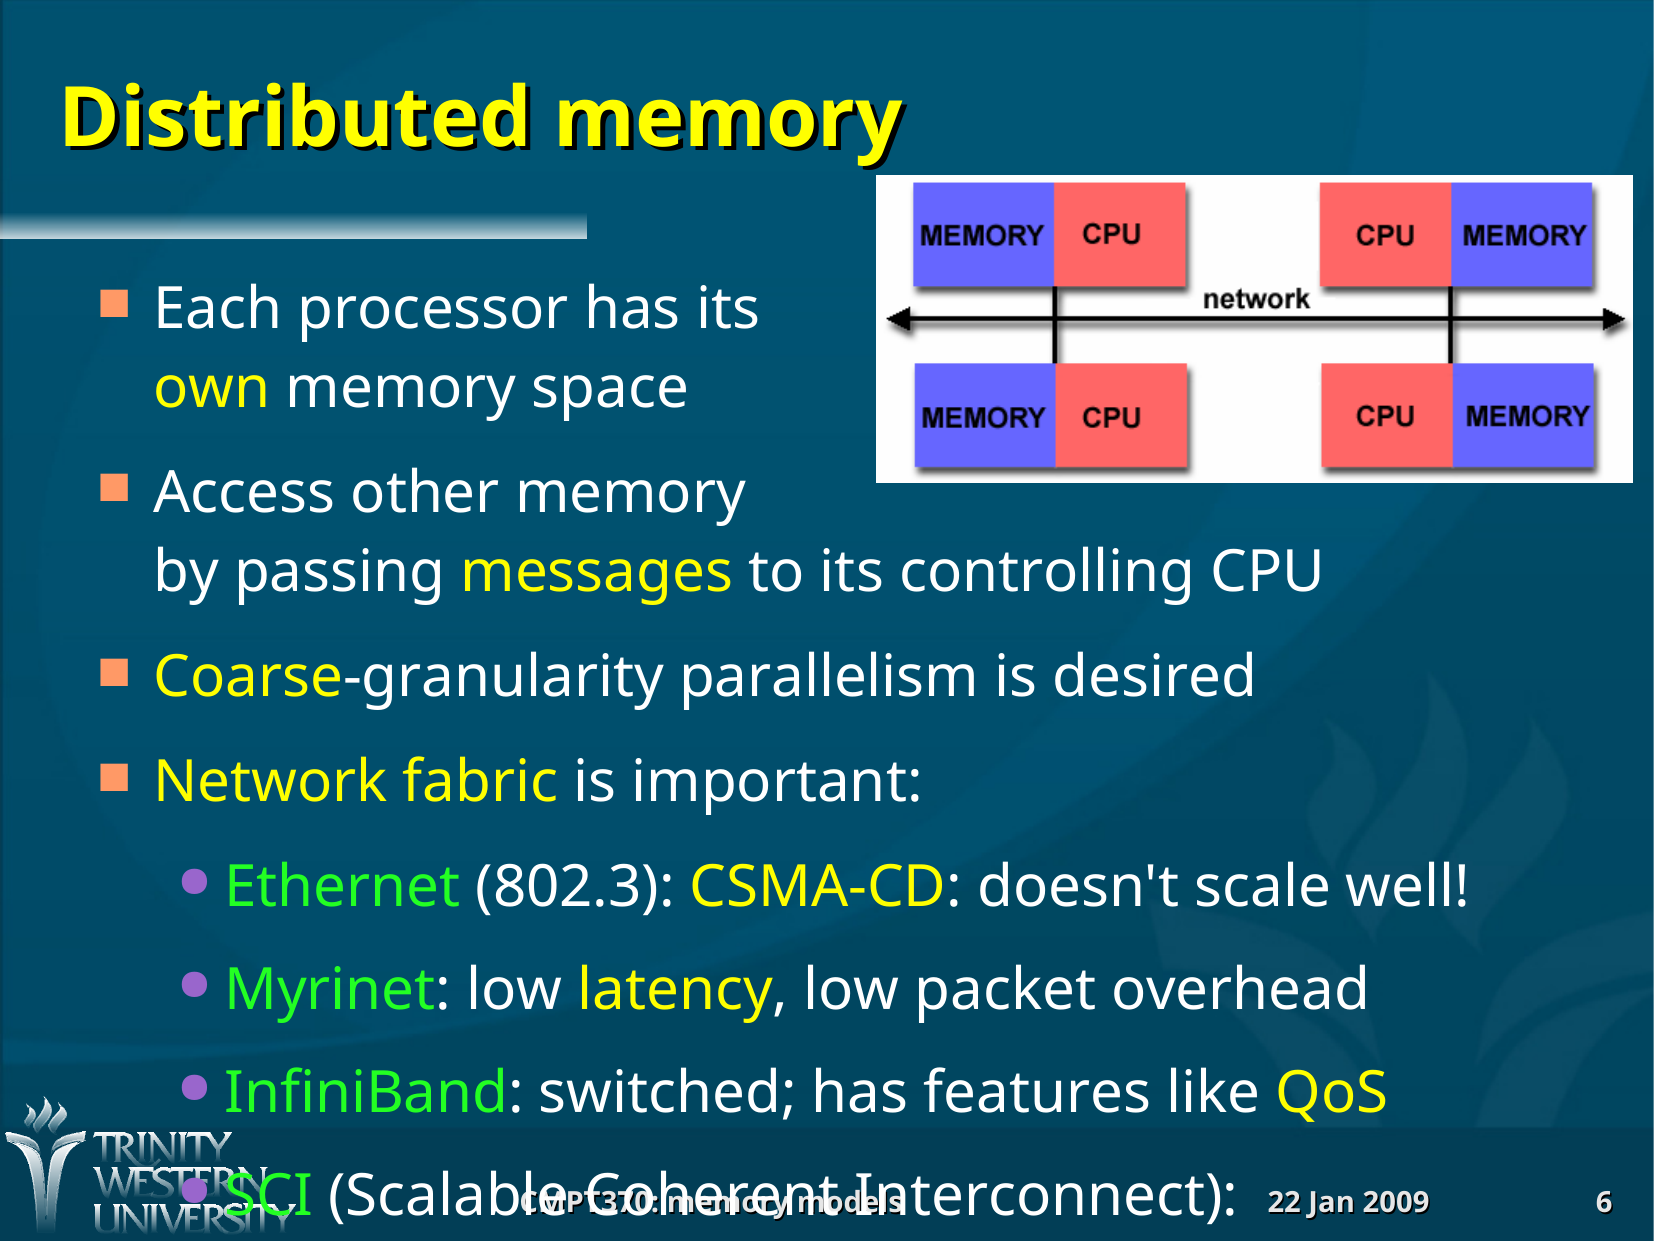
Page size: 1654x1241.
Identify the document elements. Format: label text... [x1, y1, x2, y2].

list Each processor has its own memory space Access other memory by passing messages to its controlling CPU Coarse-granularity parallelism is desired Network fabric is important: Ethernet (802.3): CSMA-CD: doesn't scale well! Myrinet: low latency, low packet overhead InfiniBand: switched; has features like QoS SCI (Scalable Coherent Interconnect): low overhead bus [82, 266, 1654, 1186]
picture [0, 233, 586, 238]
picture [38, 1227, 54, 1232]
picture [0, 214, 586, 232]
picture [877, 176, 1632, 482]
title Distributed memory [59, 19, 1548, 208]
